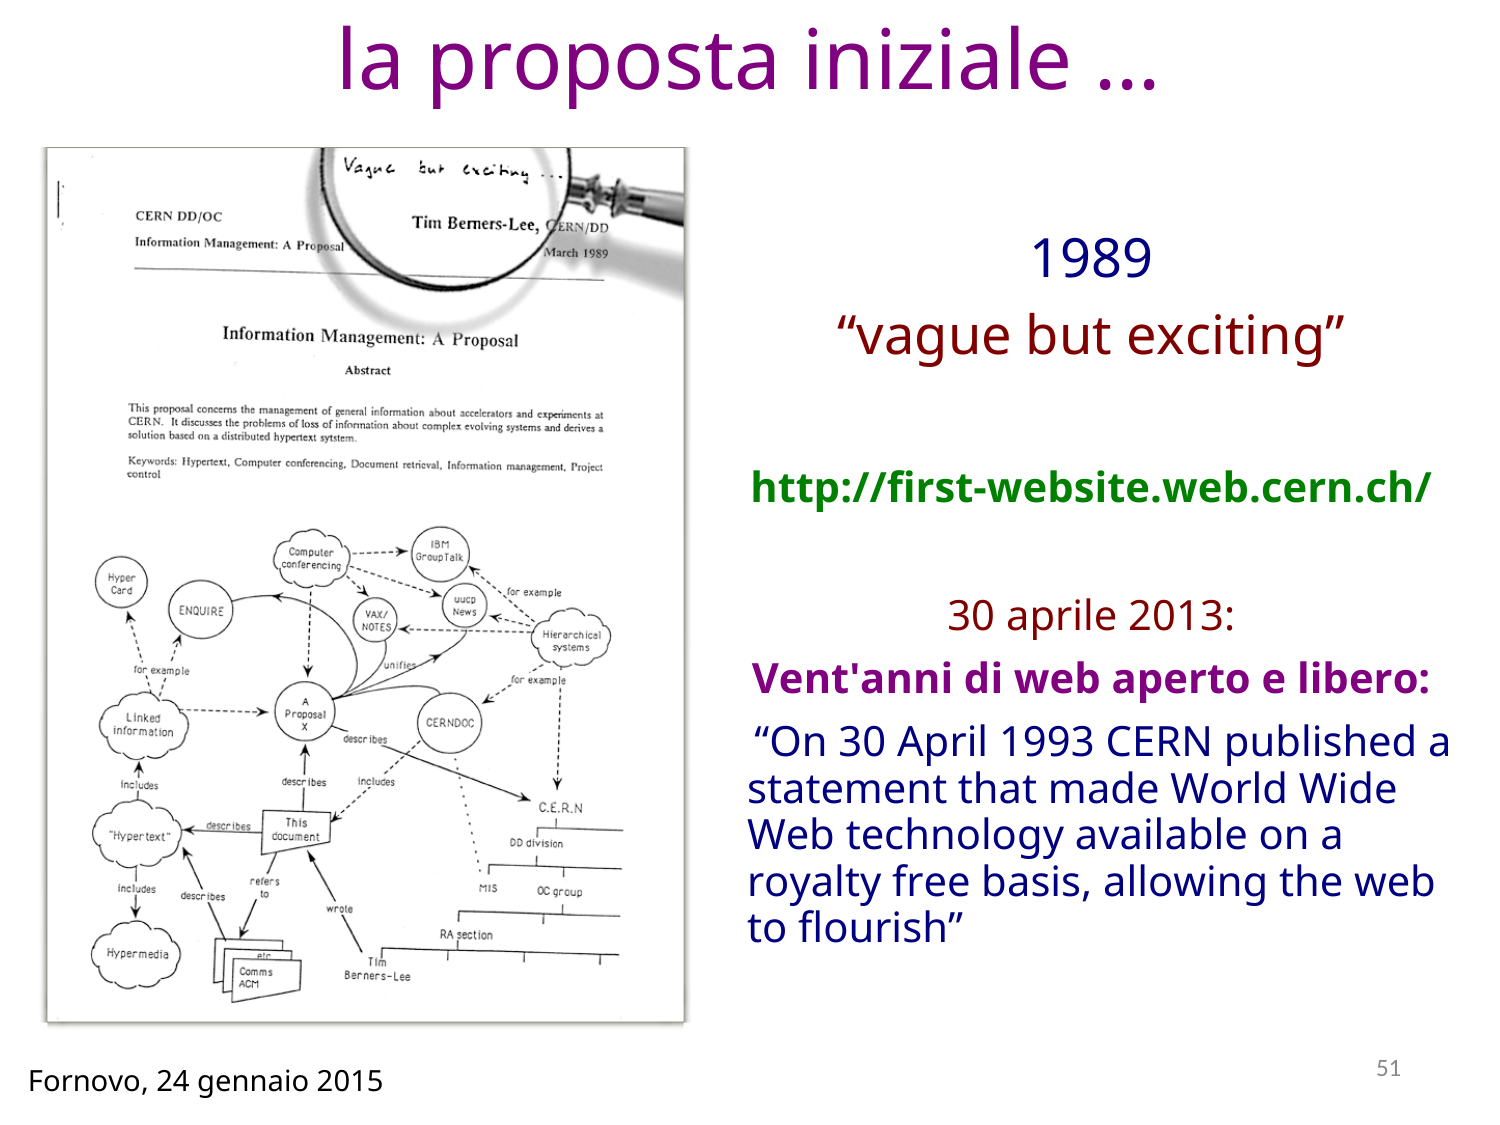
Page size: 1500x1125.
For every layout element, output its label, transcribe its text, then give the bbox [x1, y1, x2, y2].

picture [35, 147, 694, 1034]
text_box 1989 “vague but exciting” http://first-website.web.cern.ch/ 30 aprile 2013: Vent'anni di web aperto e libero: “On 30 April 1993 CERN published a statement that made World Wide Web technology available on a royalty free basis, allowing the web to flourish” [694, 153, 1483, 1028]
text_box la proposta iniziale ... [75, 0, 1424, 115]
text_box <numero> [1074, 1042, 1417, 1095]
